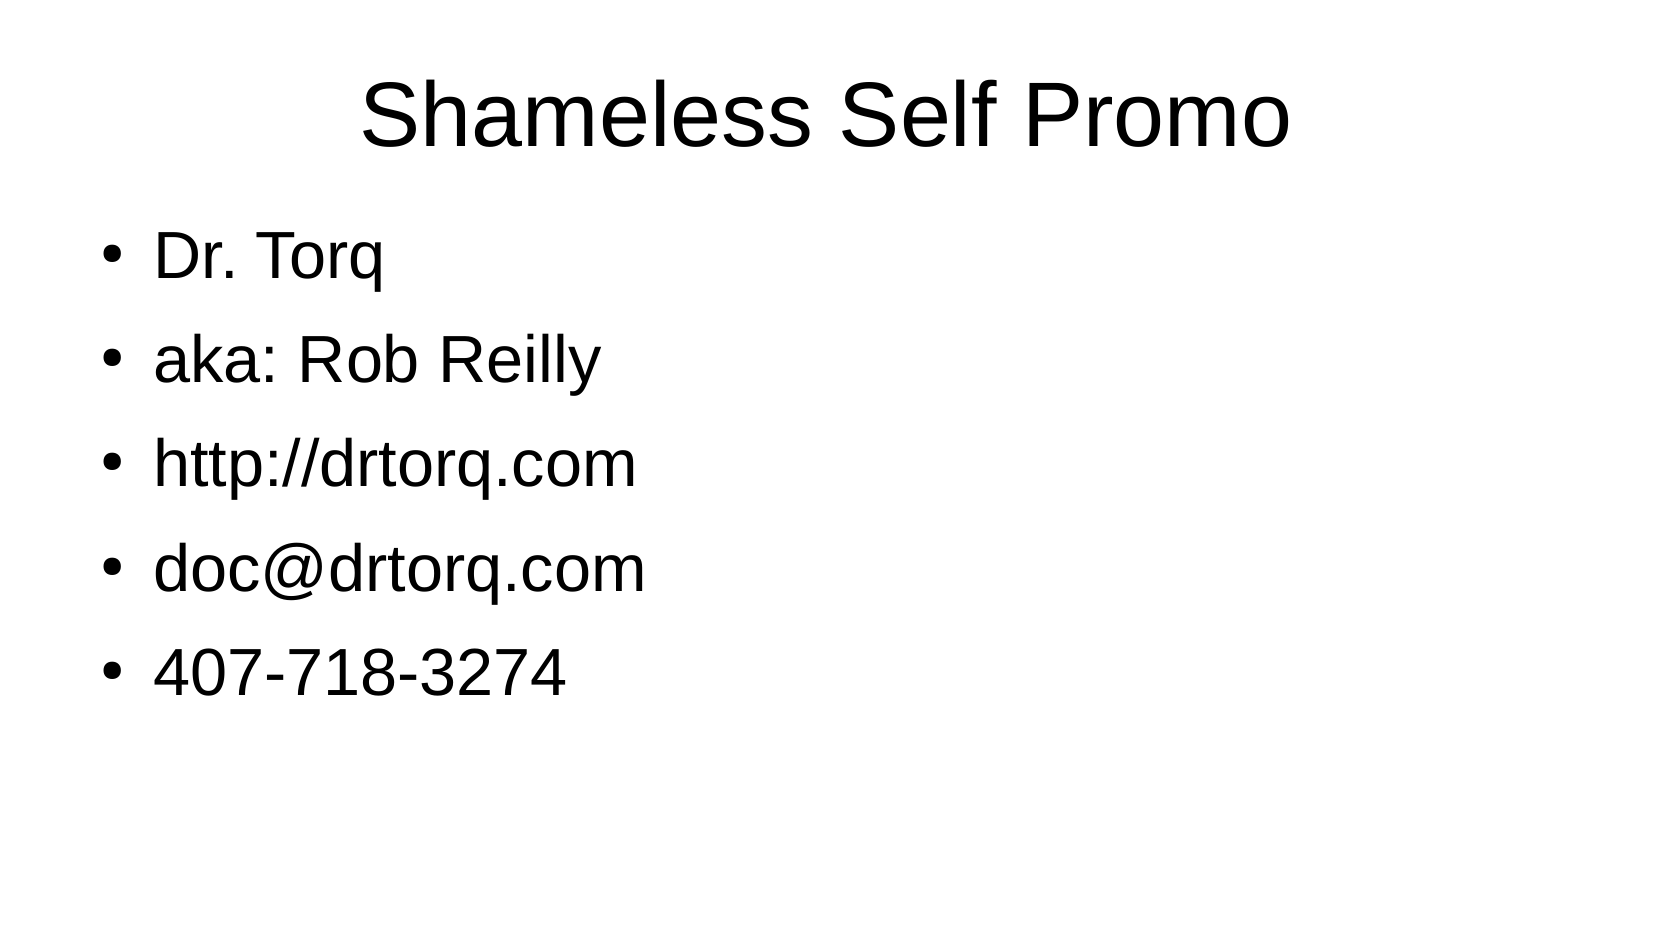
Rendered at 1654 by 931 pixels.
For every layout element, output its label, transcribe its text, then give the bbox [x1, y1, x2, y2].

title Shameless Self Promo [82, 37, 1571, 193]
list Dr. Torq aka: Rob Reilly http://drtorq.com doc@drtorq.com 407-718-3274 [82, 217, 1571, 758]
